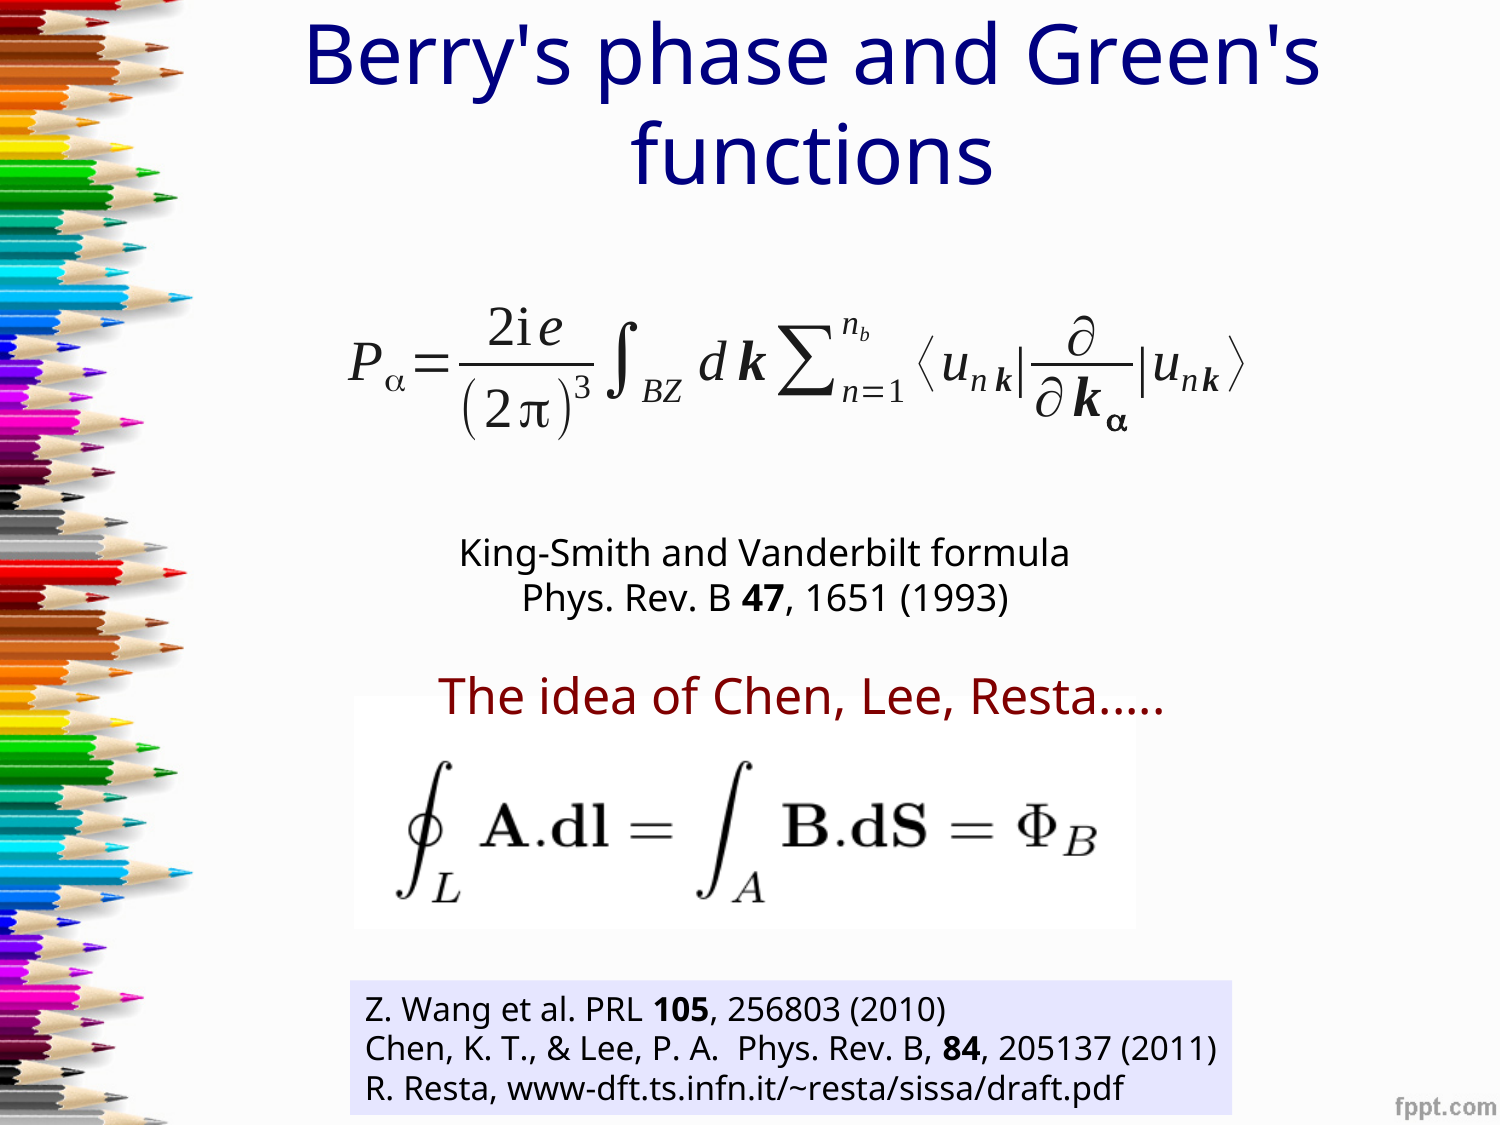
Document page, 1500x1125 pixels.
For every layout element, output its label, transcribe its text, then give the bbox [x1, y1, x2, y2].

text_box King-Smith and Vanderbilt formula Phys. Rev. B 47, 1651 (1993) [444, 521, 1016, 626]
text_box The idea of Chen, Lee, Resta..... [424, 657, 1146, 733]
text_box Z. Wang et al. PRL 105, 256803 (2010) Chen, K. T., & Lee, P. A. Phys. Rev. B, 84, 205137 (2011) R. Resta, www-dft.ts.infn.it/~resta/sissa/draft.pdf‎ [350, 980, 1191, 1115]
title Berry's phase and Green's functions [138, 6, 1489, 195]
picture [0, 0, 1500, 1125]
chart [330, 295, 1262, 442]
